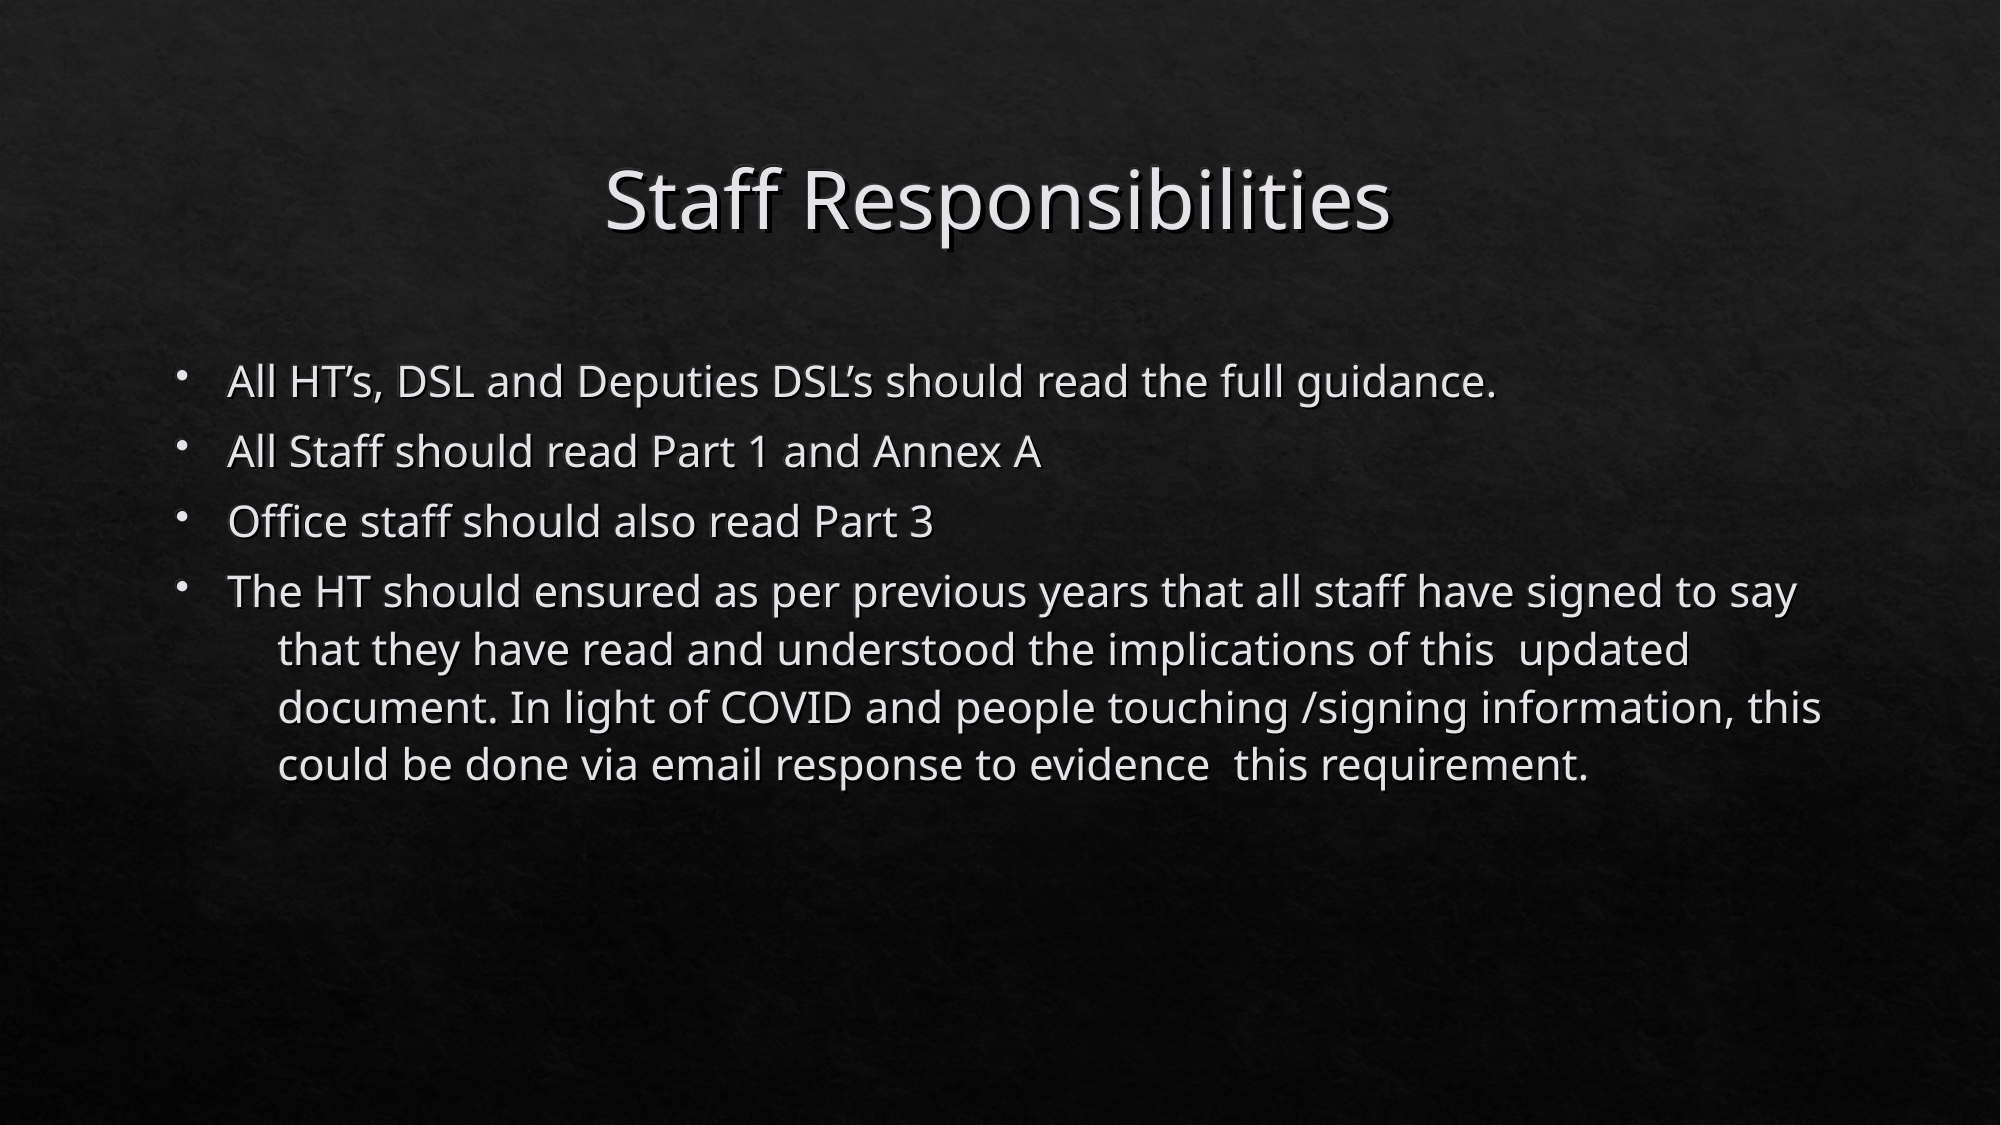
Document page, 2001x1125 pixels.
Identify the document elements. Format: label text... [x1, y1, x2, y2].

list All HT’s, DSL and Deputies DSL’s should read the full guidance. All Staff should read Part 1 and Annex A Office staff should also read Part 3 The HT should ensured as per previous years that all staff have signed to say that they have read and understood the implications of this updated document. In light of COVID and people touching /signing information, this could be done via email response to evidence this requirement. [149, 340, 1849, 951]
title Staff Responsibilities [149, 99, 1849, 307]
